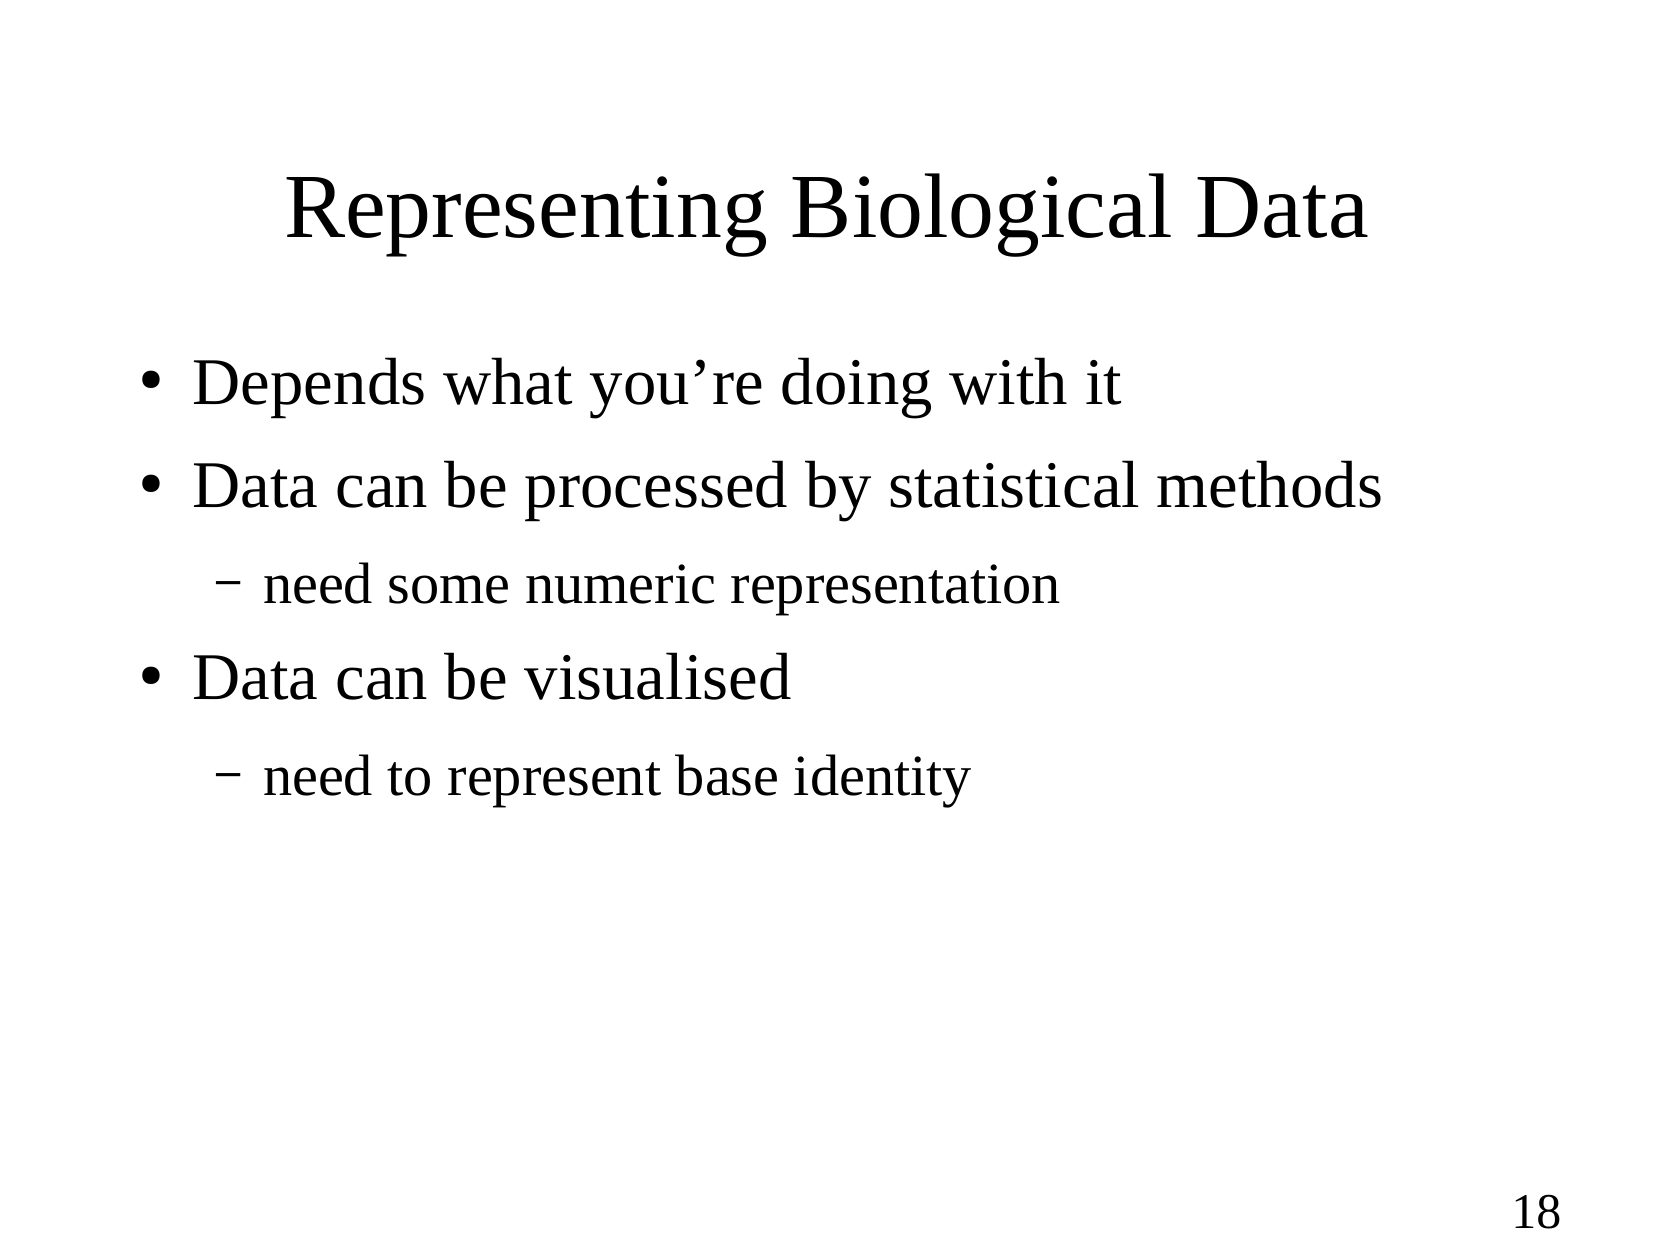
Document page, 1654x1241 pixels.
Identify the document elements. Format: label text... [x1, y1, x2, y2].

text_box <number> [1511, 1183, 1654, 1241]
list Depends what you’re doing with it Data can be processed by statistical methods need some numeric representation Data can be visualised need to represent base identity [121, 344, 1534, 1127]
title Representing Biological Data [121, 102, 1534, 311]
